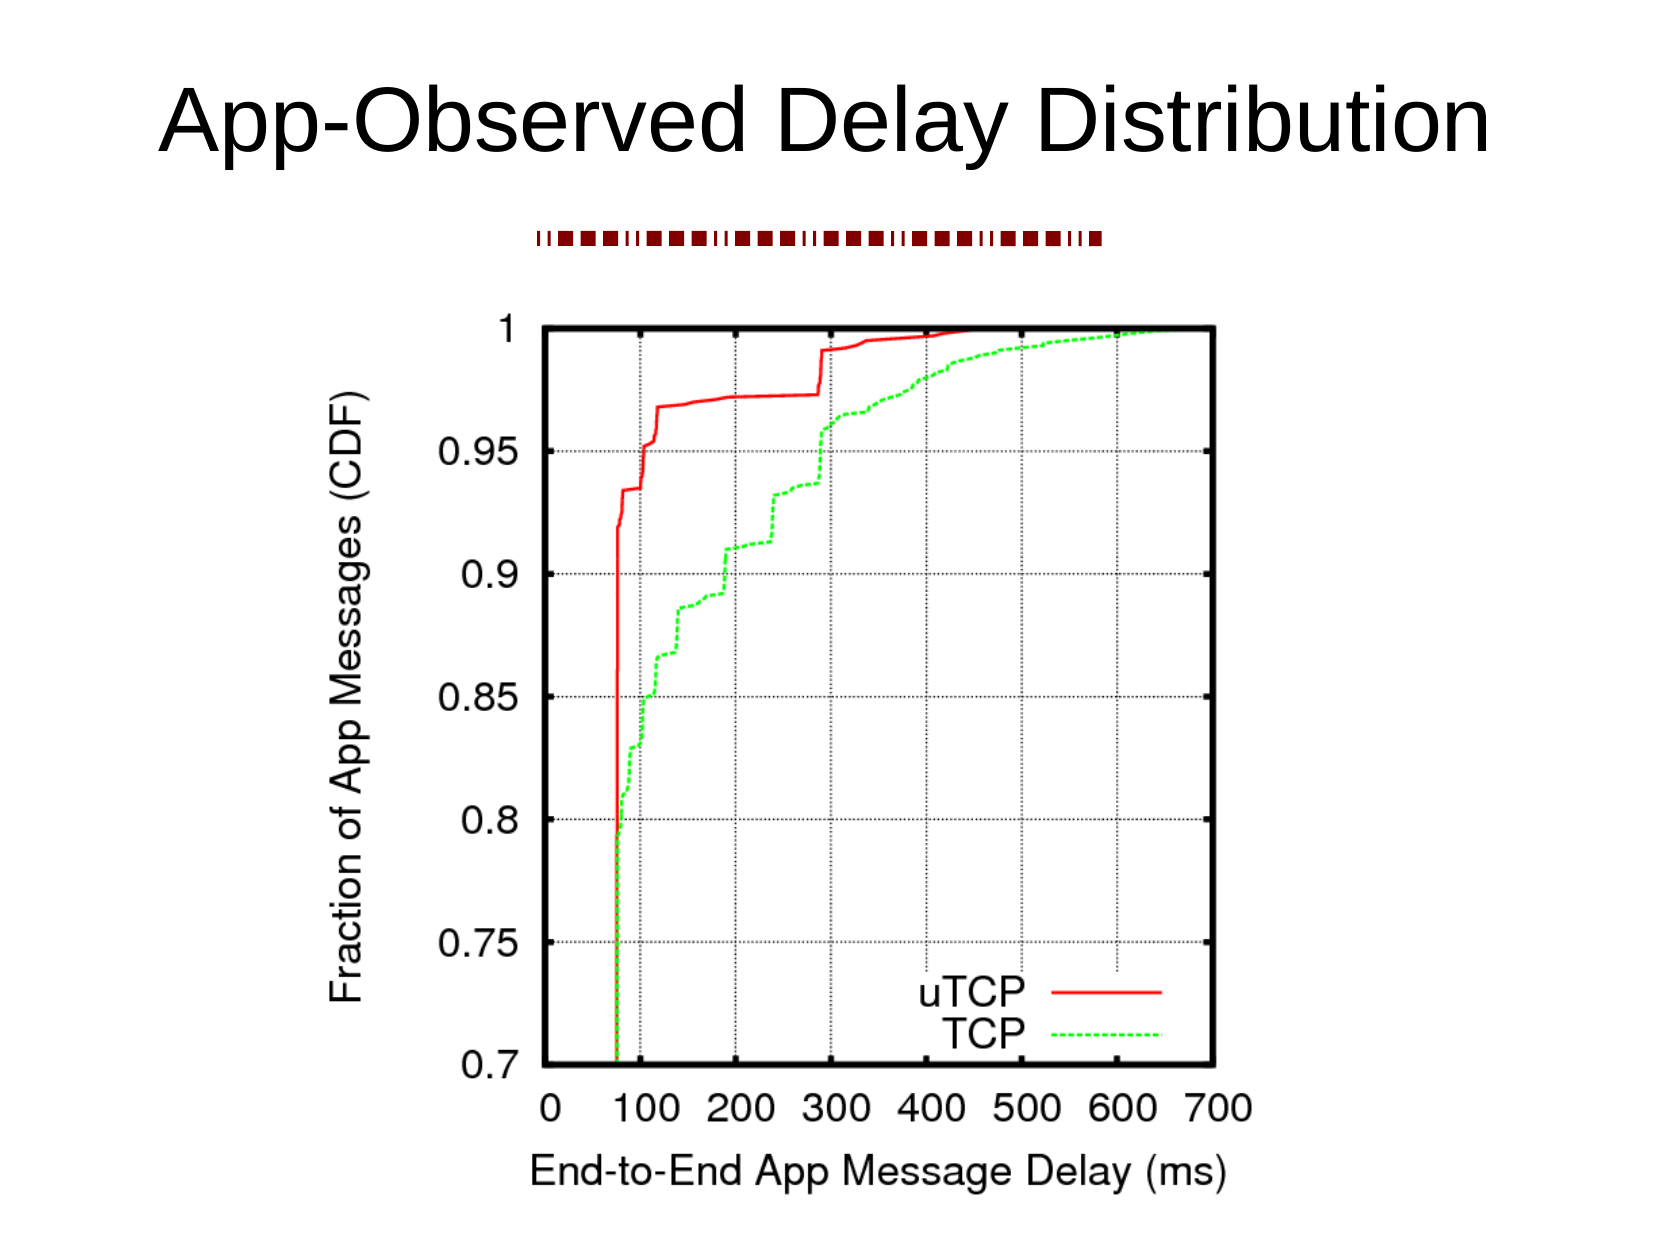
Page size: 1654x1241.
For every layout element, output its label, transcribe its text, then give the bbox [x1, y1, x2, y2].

picture [262, 280, 1276, 1201]
title App-Observed Delay Distribution [82, 23, 1571, 216]
